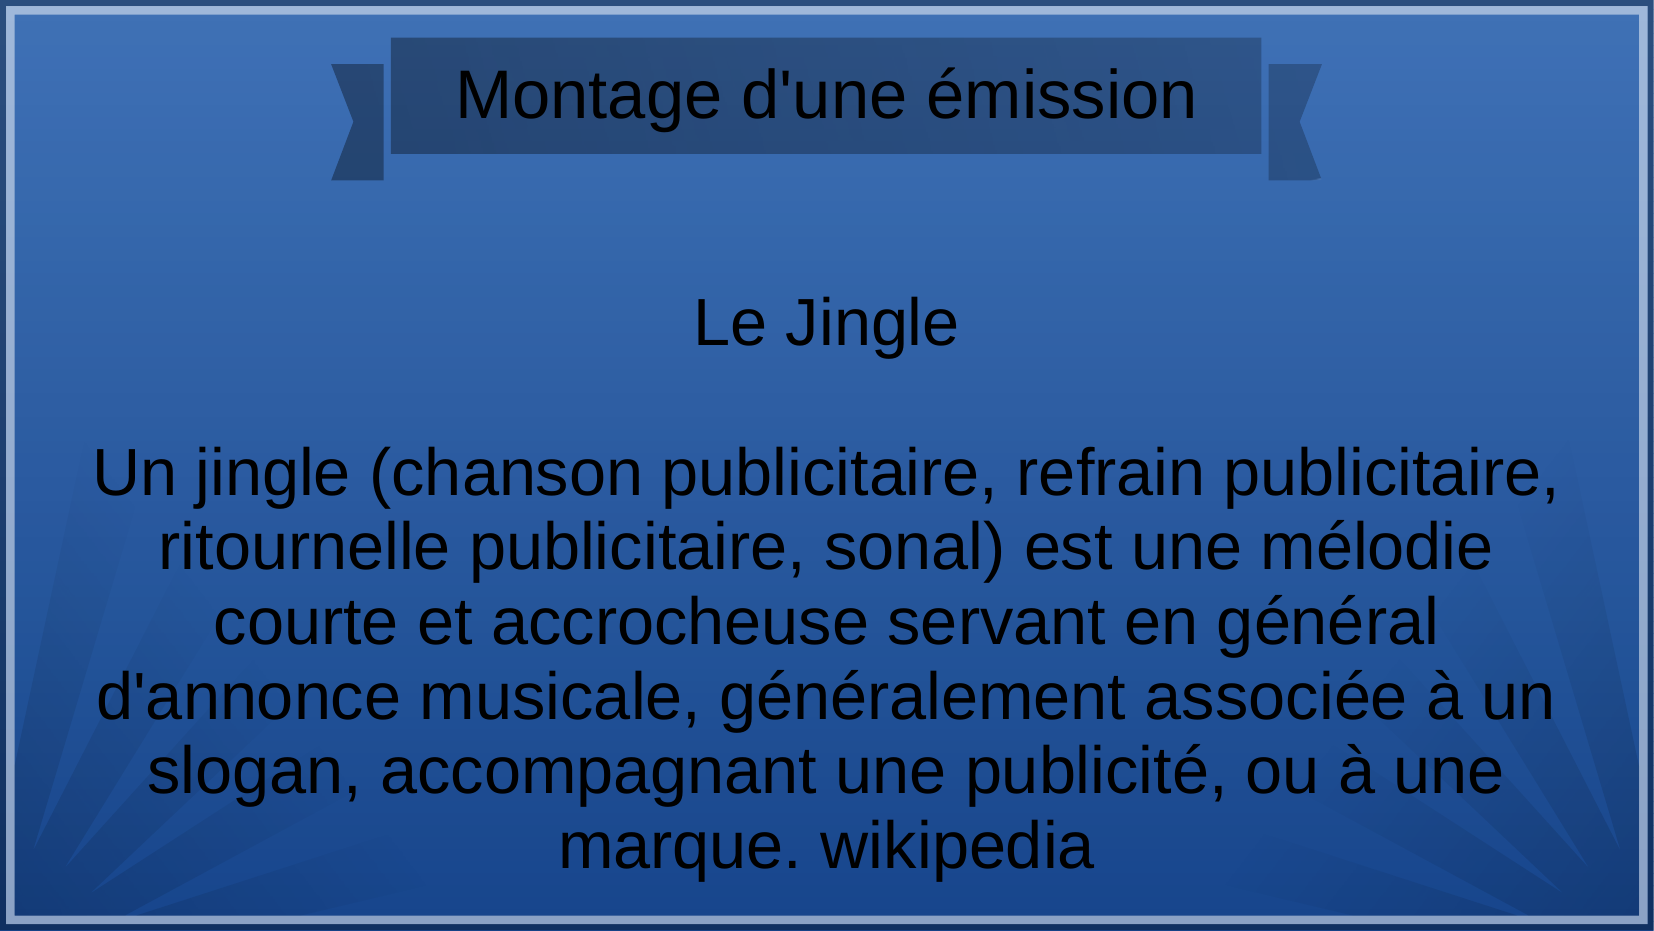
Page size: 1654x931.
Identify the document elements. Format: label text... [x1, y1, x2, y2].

title Montage d'une émission [389, 35, 1264, 154]
subtitle Le Jingle Un jingle (chanson publicitaire, refrain publicitaire, ritournelle publicitaire, sonal) est une mélodie courte et accrocheuse servant en général d'annonce musicale, généralement associée à un slogan, accompagnant une publicité, ou à une marque. wikipedia [82, 224, 1571, 931]
